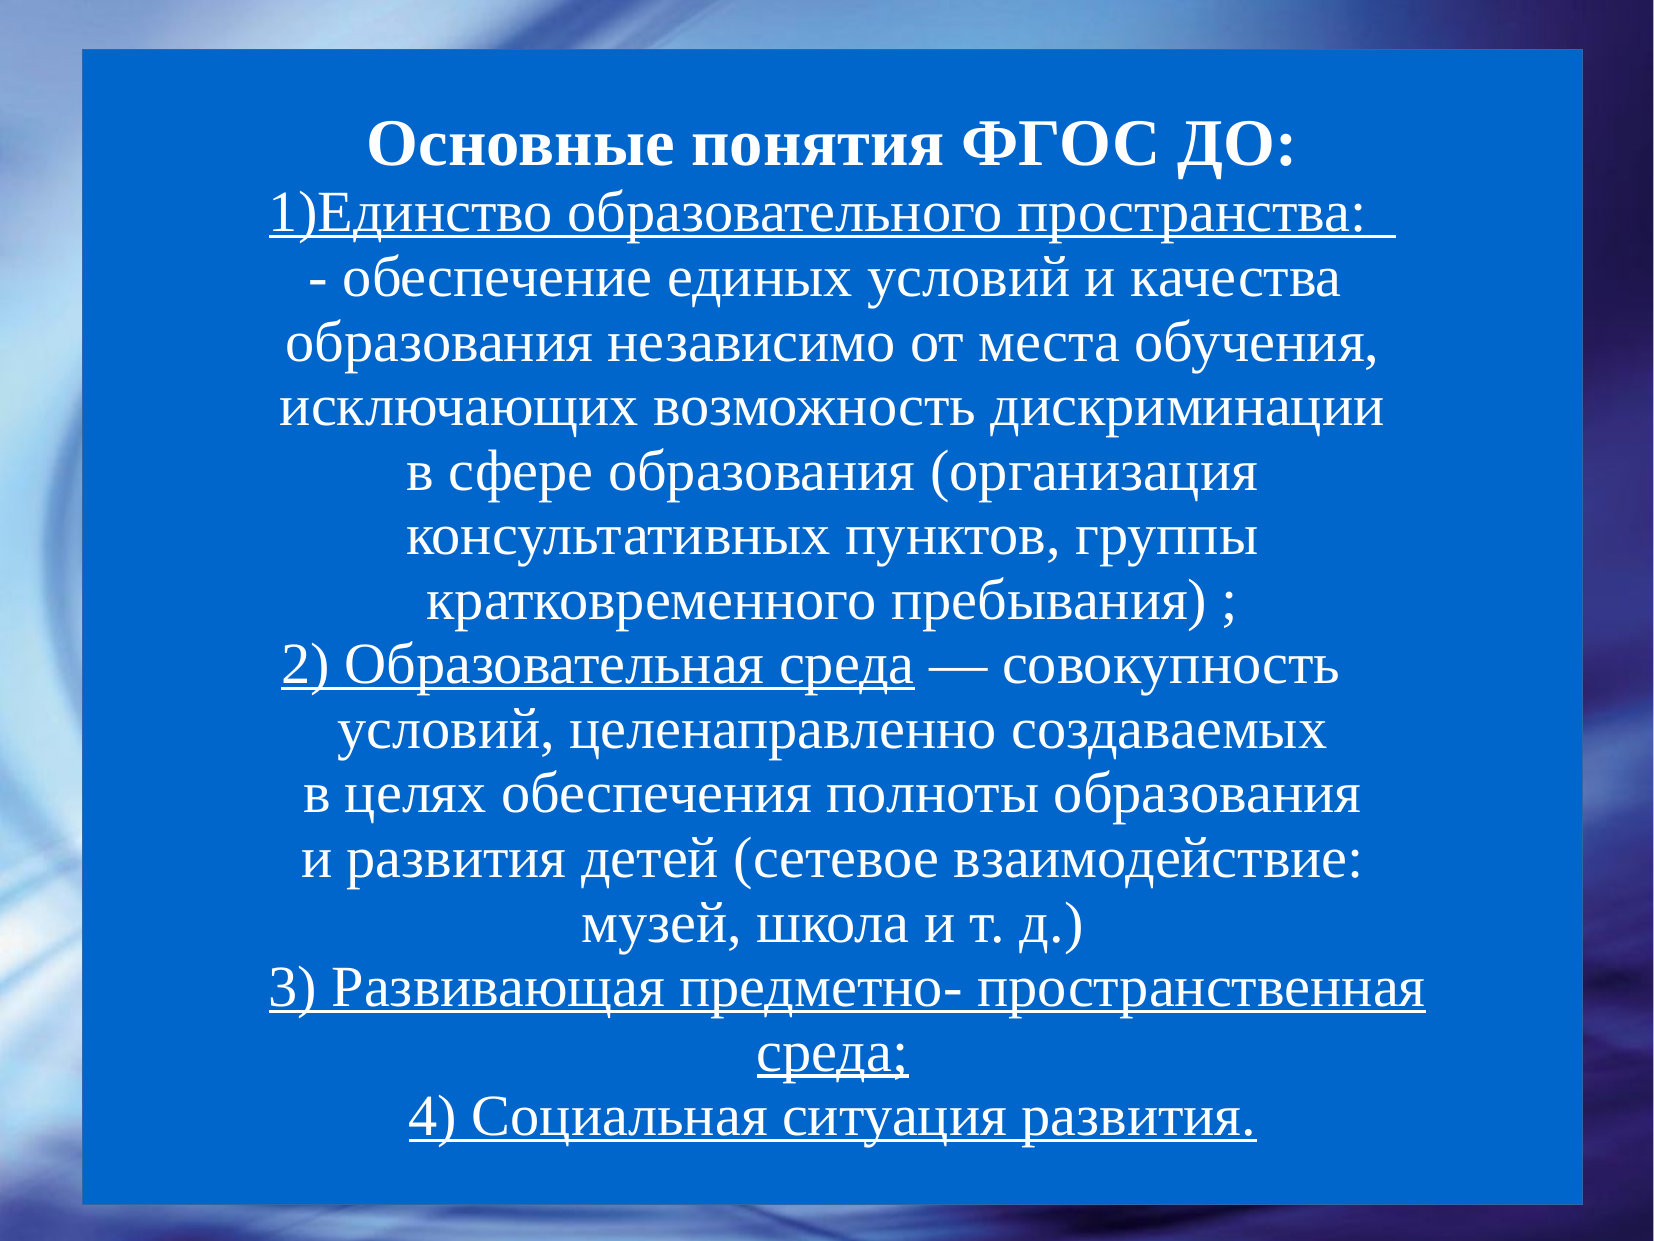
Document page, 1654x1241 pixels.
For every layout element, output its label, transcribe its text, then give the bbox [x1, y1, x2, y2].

picture [0, 0, 1654, 1241]
text_box Основные понятия ФГОС ДО: 1)Единство образовательного пространства: - обеспечение единых условий и качества образования независимо от места обучения, исключающих возможность дискриминации в сфере образования (организация консультативных пунктов, группы кратковременного пребывания) ; 2) Образовательная среда — совокупность условий, целенаправленно создаваемых в целях обеспечения полноты образования и развития детей (сетевое взаимодействие: музей, школа и т. д.) 3) Развивающая предметно- пространственная среда; 4) Социальная ситуация развития. [82, 49, 1583, 1205]
